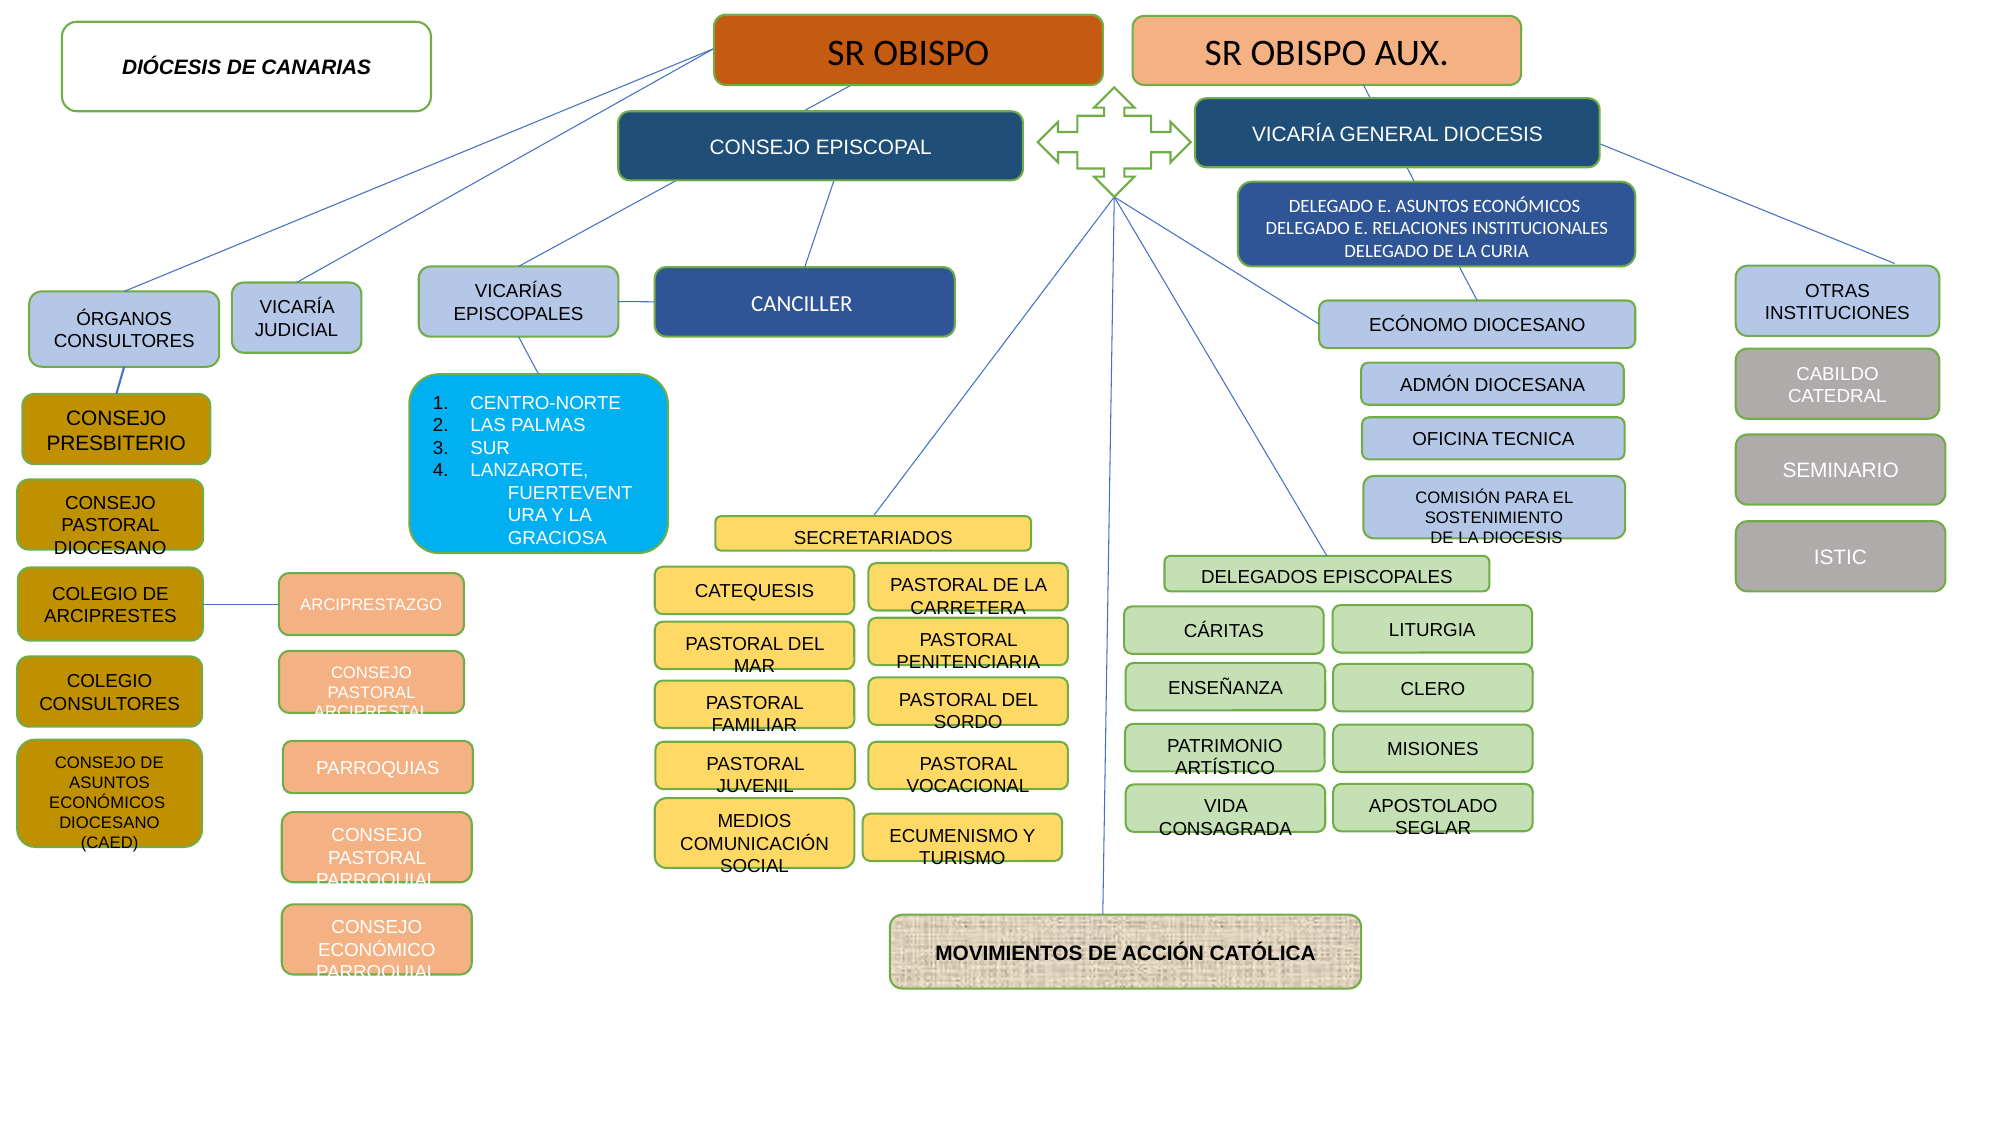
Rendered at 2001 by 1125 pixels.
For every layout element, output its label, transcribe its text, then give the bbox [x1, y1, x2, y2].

text_box ECÓNOMO DIOCESANO [1319, 300, 1636, 349]
text_box CÁRITAS [1124, 606, 1324, 654]
text_box CONSEJO ECONÓMICO PARROQUIAL [281, 904, 472, 975]
text_box DELEGADO E. ASUNTOS ECONÓMICOS DELEGADO E. RELACIONES INSTITUCIONALES DELEGADO DE LA CURIA [1237, 181, 1636, 267]
text_box VIDA CONSAGRADA [1125, 784, 1326, 832]
text_box CONSEJO PASTORAL DIOCESANO [17, 479, 204, 550]
text_box APOSTOLADO SEGLAR [1333, 783, 1533, 832]
text_box CANCILLER [654, 267, 955, 337]
text_box PASTORAL JUVENIL [655, 741, 856, 790]
text_box PASTORAL DEL MAR [654, 621, 855, 670]
text_box ENSEÑANZA [1125, 662, 1326, 711]
text_box ISTIC [1735, 521, 1946, 592]
text_box MISIONES [1333, 724, 1533, 773]
text_box COLEGIO DE ARCIPRESTES [17, 567, 203, 641]
text_box PASTORAL FAMILIAR [654, 680, 855, 729]
text_box PASTORAL DE LA CARRETERA [868, 563, 1068, 611]
text_box PASTORAL DEL SORDO [868, 677, 1068, 725]
text_box CONSEJO PASTORAL PARROQUIAL [281, 812, 472, 883]
text_box ÓRGANOS CONSULTORES [29, 291, 220, 367]
text_box SECRETARIADOS [715, 516, 1032, 551]
text_box [1037, 87, 1191, 197]
text_box CENTRO-NORTE LAS PALMAS SUR LANZAROTE, FUERTEVENTURA Y LA GRACIOSA [409, 374, 668, 554]
text_box CONSEJO DE ASUNTOS ECONÓMICOS DIOCESANO (CAED) [17, 739, 203, 847]
text_box DIÓCESIS DE CANARIAS [61, 21, 431, 112]
text_box VICARÍA GENERAL DIOCESIS [1194, 98, 1600, 168]
text_box DELEGADOS EPISCOPALES [1164, 555, 1490, 592]
text_box CONSEJO EPISCOPAL [618, 111, 1023, 181]
text_box ARCIPRESTAZGO [278, 573, 464, 636]
text_box SEMINARIO [1735, 434, 1946, 505]
text_box ADMÓN DIOCESANA [1361, 362, 1624, 405]
text_box COMISIÓN PARA EL SOSTENIMIENTO DE LA DIOCESIS [1363, 475, 1626, 539]
text_box COLEGIO CONSULTORES [17, 656, 203, 727]
text_box MOVIMIENTOS DE ACCIÓN CATÓLICA [889, 914, 1362, 989]
text_box PASTORAL PENITENCIARIA [868, 617, 1068, 666]
text_box SR OBISPO AUX. [1132, 15, 1522, 85]
text_box VICARÍAS EPISCOPALES [418, 266, 619, 337]
text_box OTRAS INSTITUCIONES [1735, 265, 1940, 336]
text_box LITURGIA [1332, 605, 1533, 653]
text_box VICARÍA JUDICIAL [231, 282, 362, 353]
text_box CONSEJO PASTORAL ARCIPRESTAL [279, 650, 465, 713]
text_box CONSEJO PRESBITERIO [22, 393, 211, 465]
text_box PATRIMONIO ARTÍSTICO [1125, 723, 1325, 772]
text_box MEDIOS COMUNICACIÓN SOCIAL [654, 798, 855, 868]
text_box CATEQUESIS [654, 566, 855, 615]
text_box SR OBISPO [714, 14, 1103, 86]
text_box CABILDO CATEDRAL [1735, 348, 1940, 419]
text_box ECUMENISMO Y TURISMO [862, 813, 1063, 862]
text_box PARROQUIAS [282, 740, 473, 794]
text_box CLERO [1333, 663, 1533, 712]
text_box PASTORAL VOCACIONAL [868, 741, 1068, 790]
text_box OFICINA TECNICA [1361, 417, 1625, 460]
